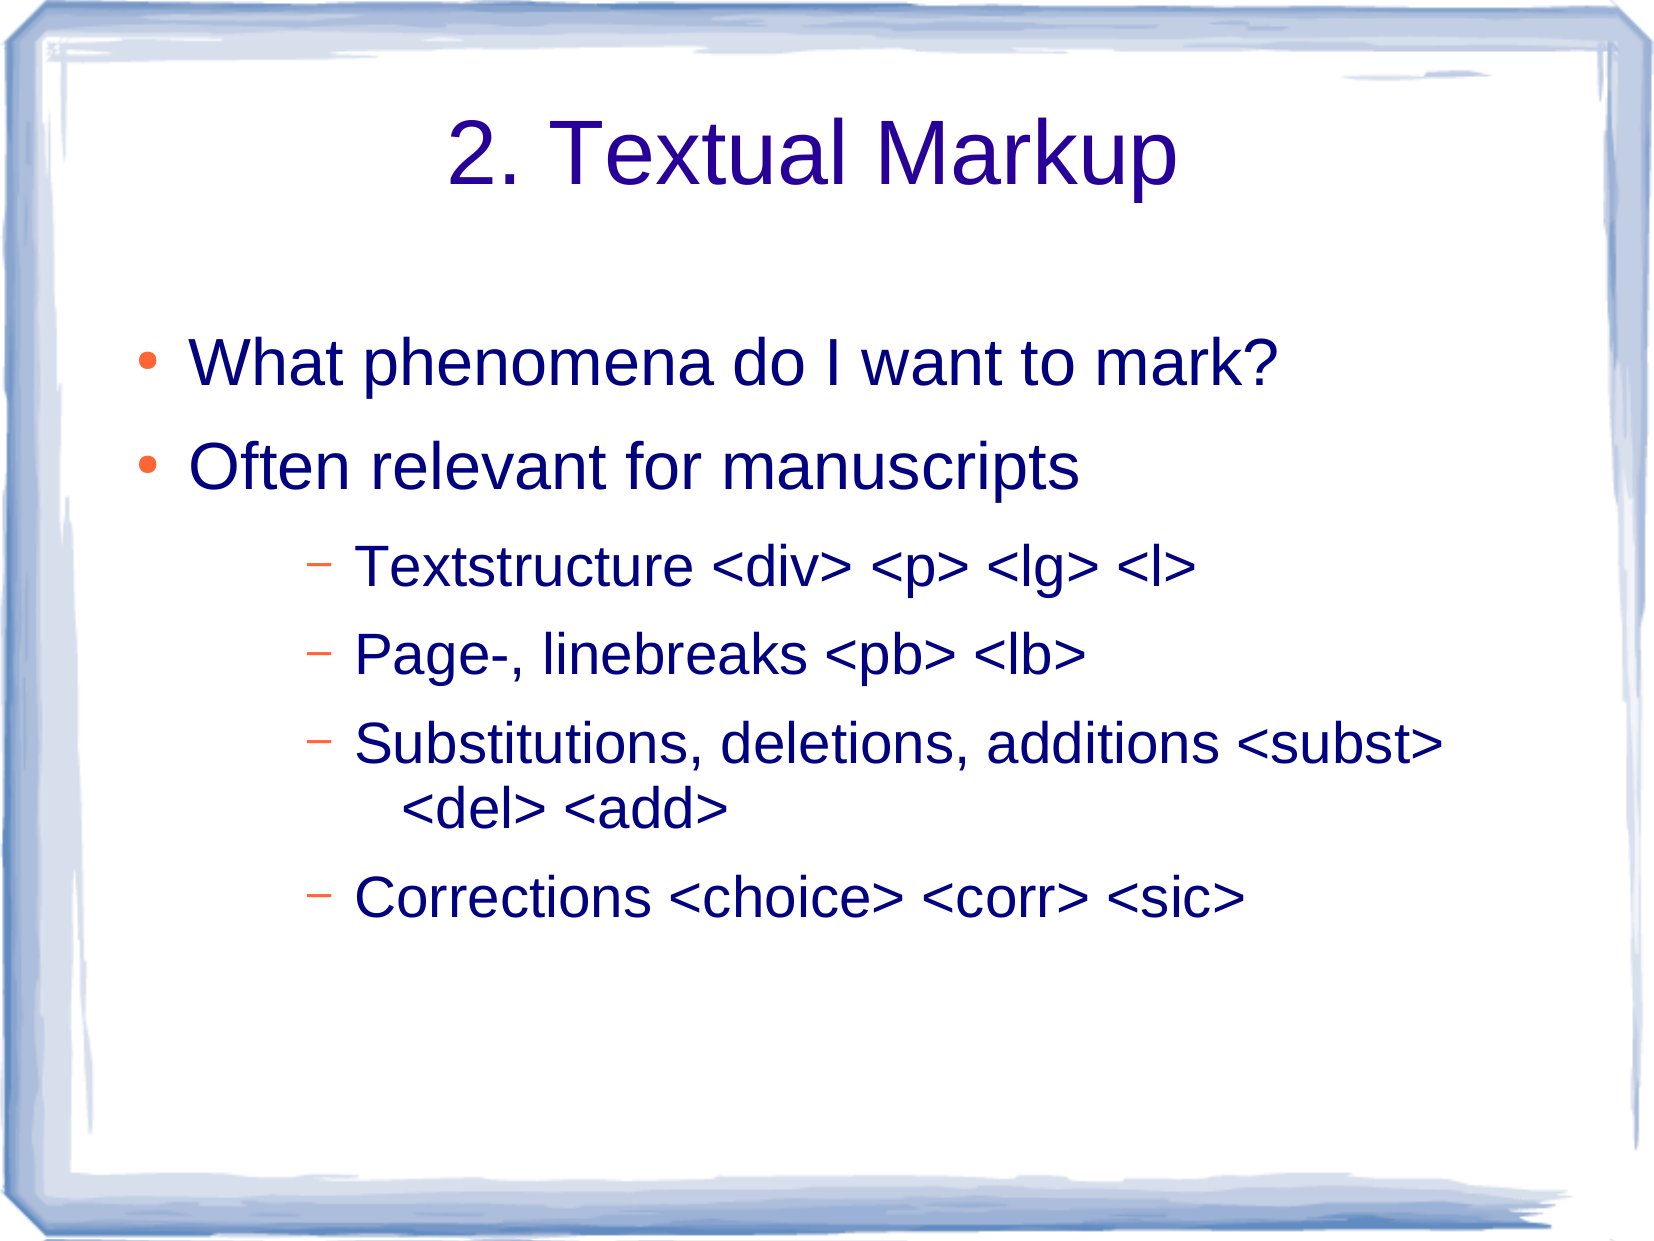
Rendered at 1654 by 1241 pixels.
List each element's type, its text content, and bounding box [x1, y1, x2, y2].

list What phenomena do I want to mark? Often relevant for manuscripts Textstructure <div> <p> <lg> <l> Page-, linebreaks <pb> <lb> Substitutions, deletions, additions <subst> <del> <add> Corrections <choice> <corr> <sic> [118, 324, 1571, 1129]
picture [0, 0, 1654, 1241]
title 2. Textual Markup [82, 56, 1571, 250]
